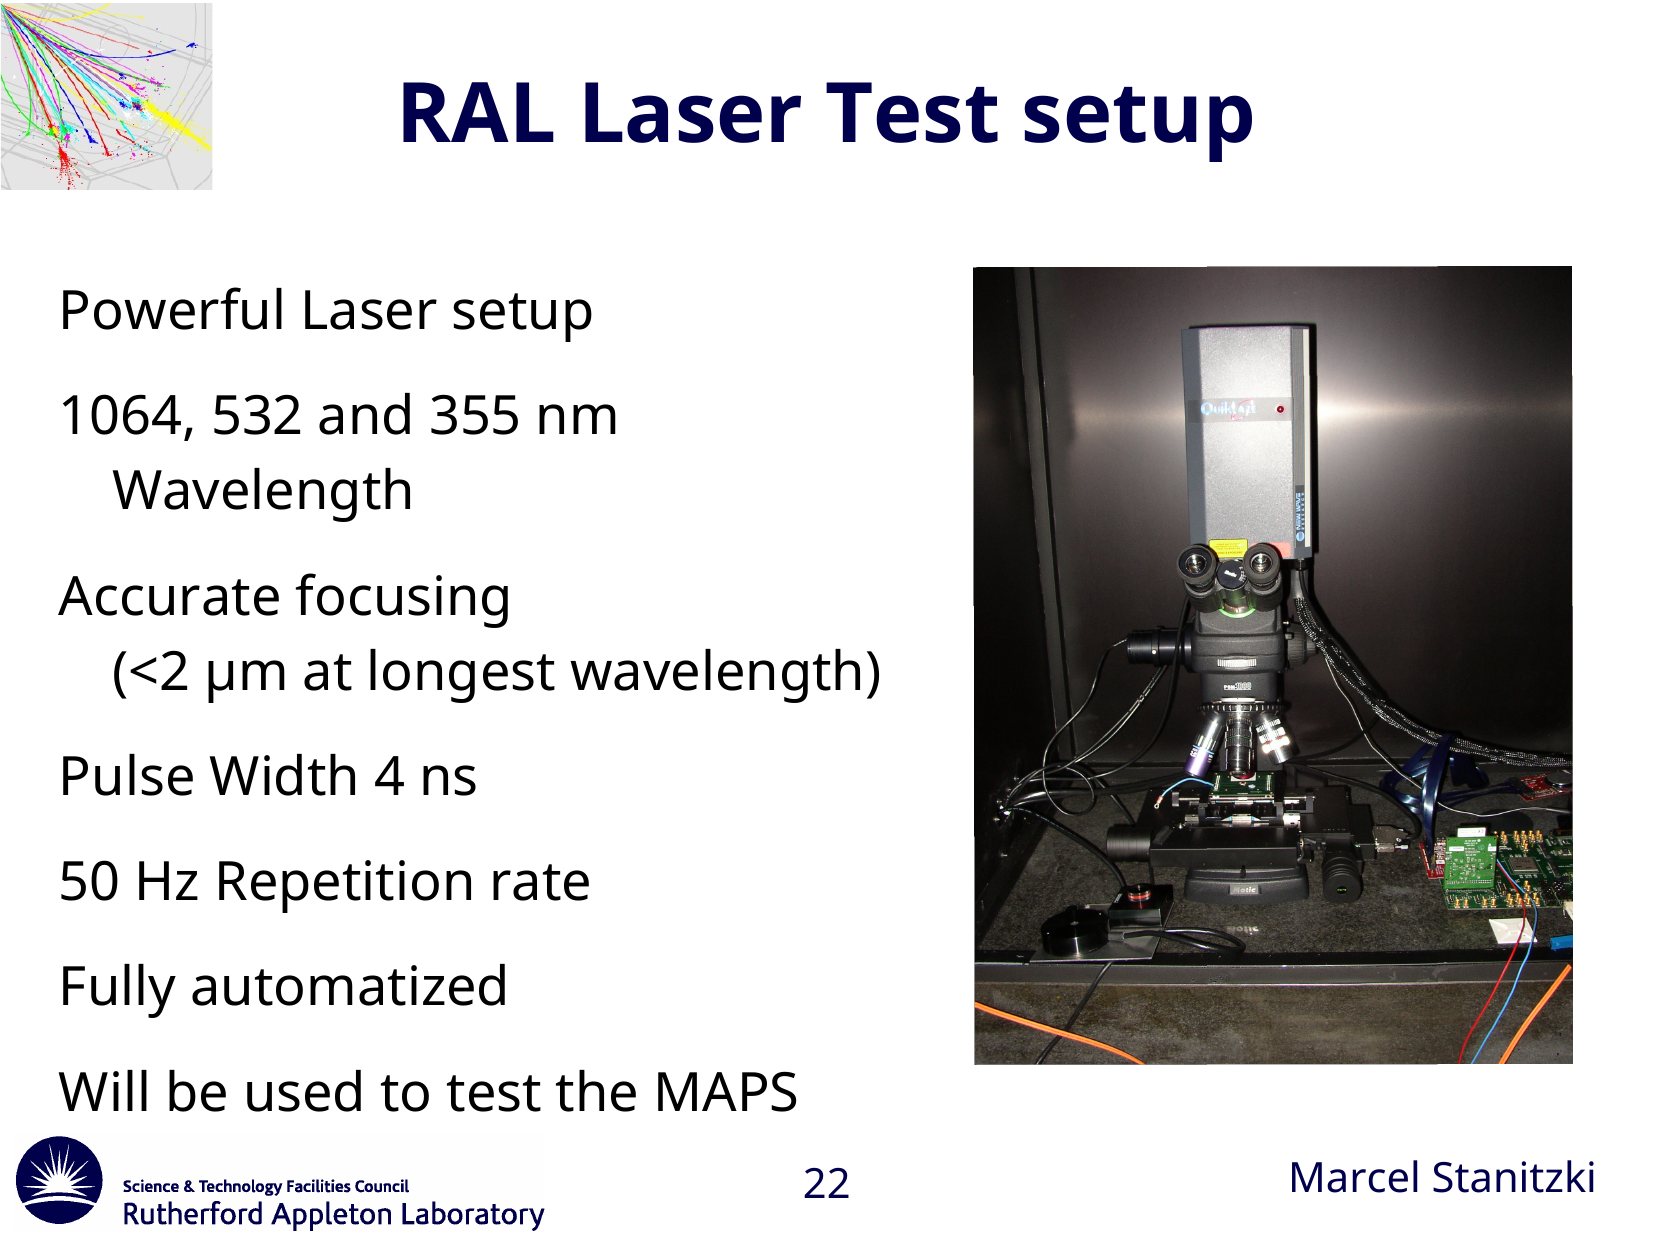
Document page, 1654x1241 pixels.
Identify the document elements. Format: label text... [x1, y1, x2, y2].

picture [0, 3, 213, 190]
picture [14, 1133, 545, 1231]
picture [973, 266, 1573, 1065]
title RAL Laser Test setup [203, 5, 1451, 213]
list Powerful Laser setup 1064, 532 and 355 nm Wavelength Accurate focusing (<2 µm at longest wavelength) Pulse Width 4 ns 50 Hz Repetition rate Fully automatized Will be used to test the MAPS [41, 269, 934, 1120]
